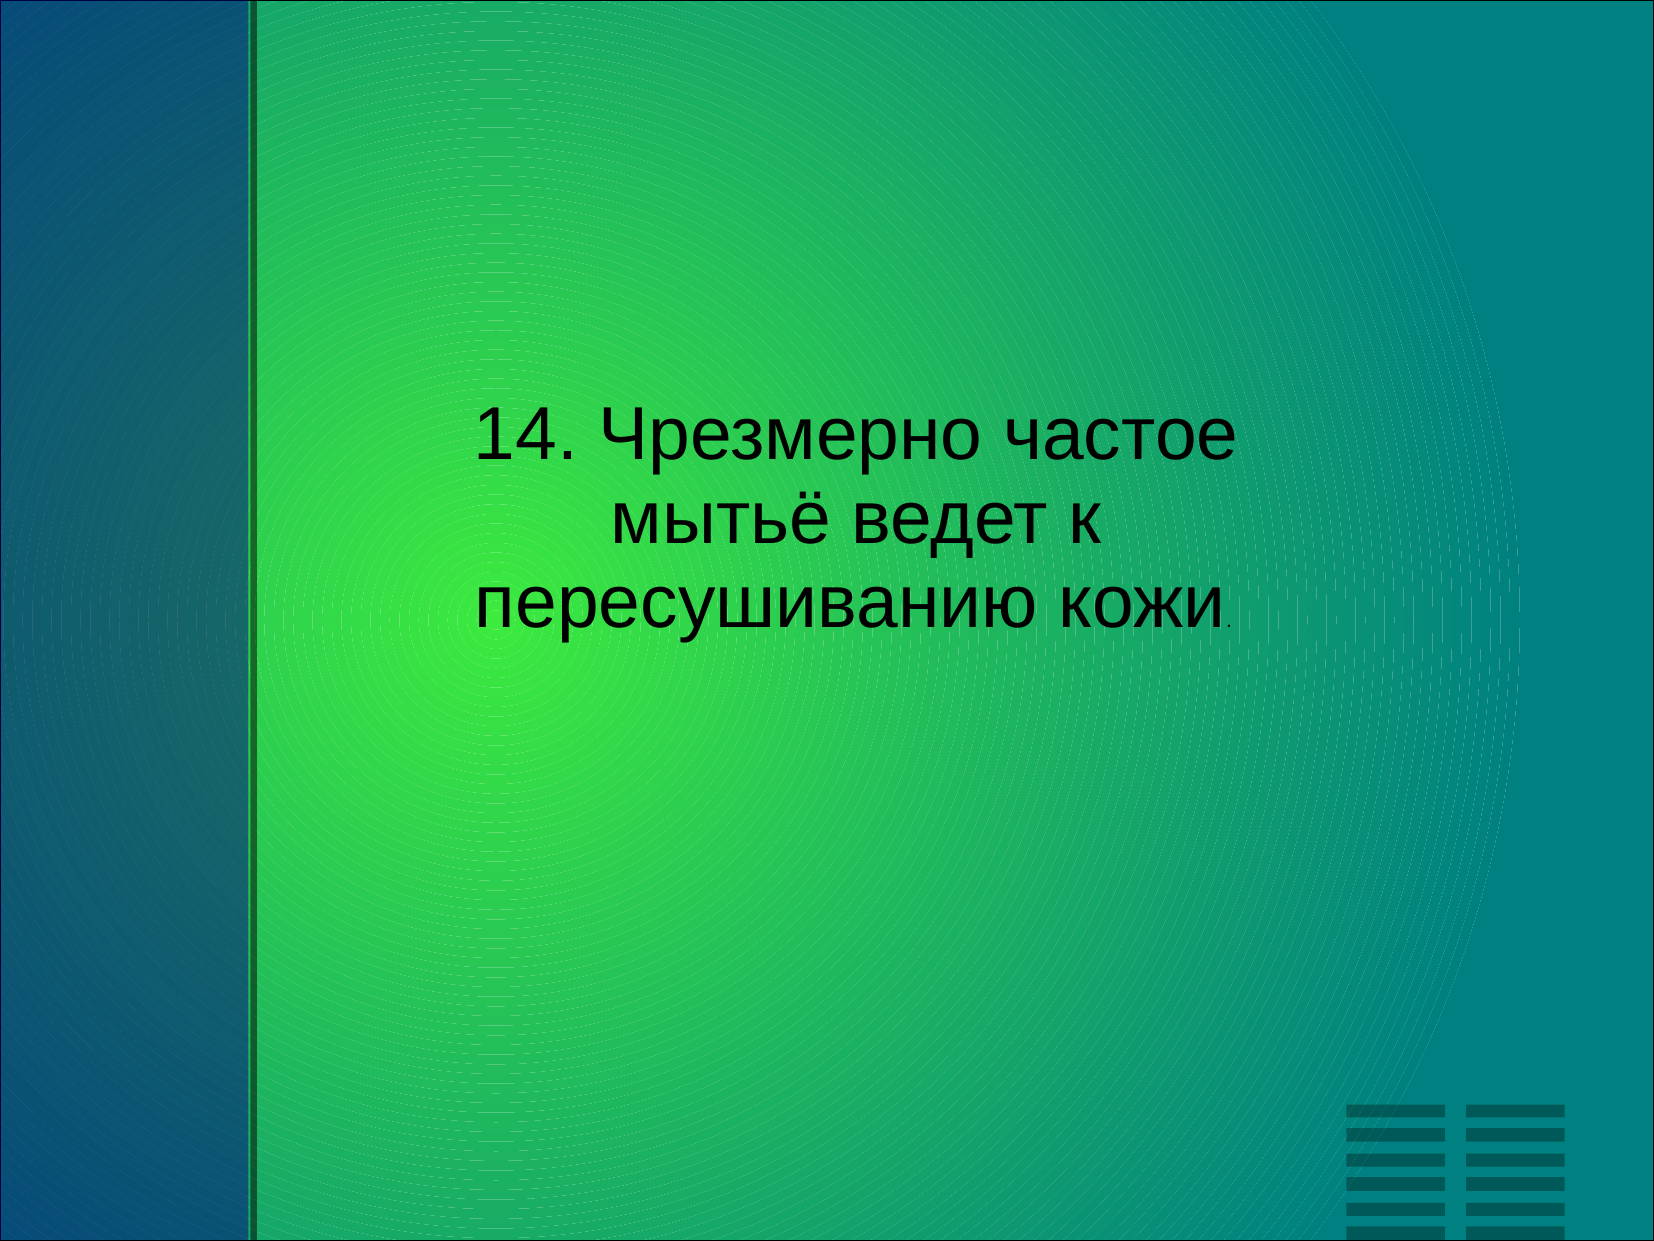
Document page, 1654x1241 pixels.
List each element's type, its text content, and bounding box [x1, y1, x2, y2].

text_box 14. Чрезмерно частое мытьё ведет к пересушиванию кожи. [354, 383, 1359, 1004]
